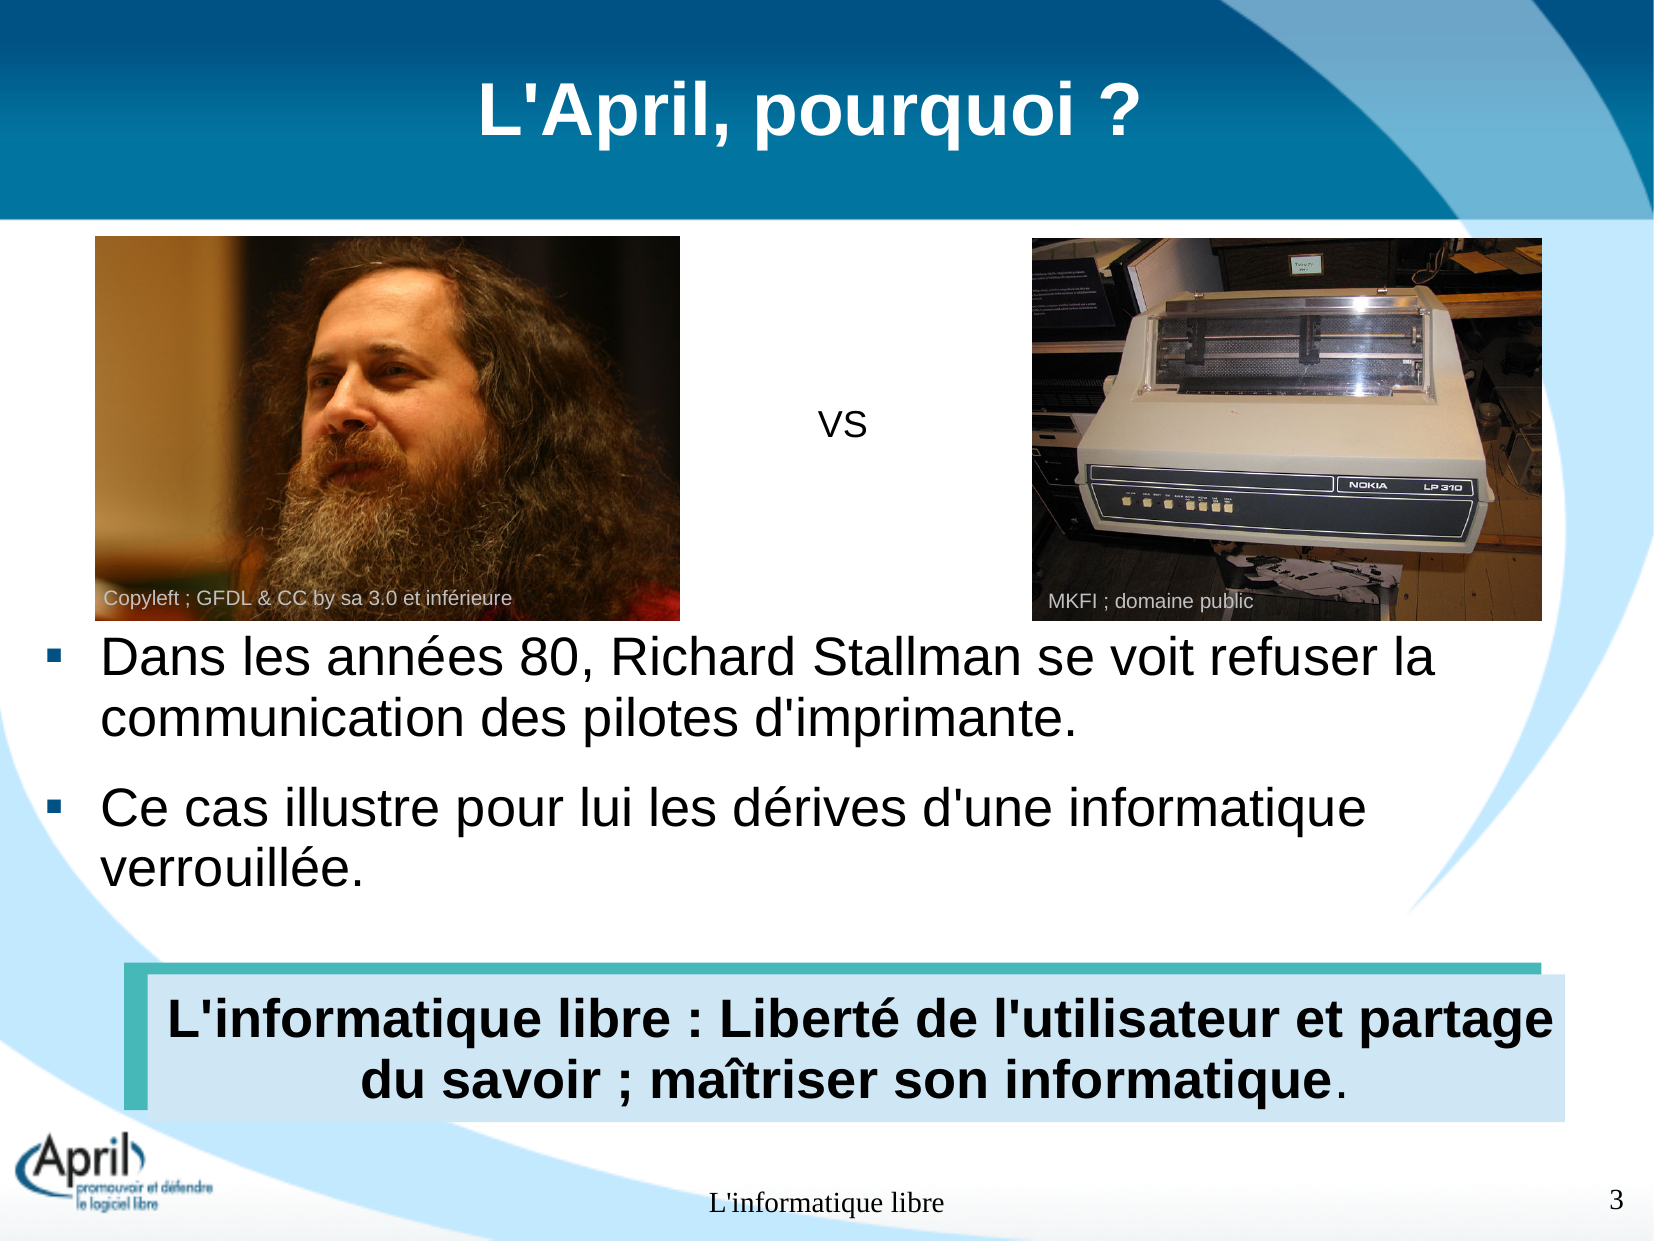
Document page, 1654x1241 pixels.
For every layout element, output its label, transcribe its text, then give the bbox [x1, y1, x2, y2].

text_box MKFI ; domaine public [1033, 582, 1472, 621]
title L'April, pourquoi ? [76, 5, 1565, 213]
text_box [147, 1112, 1565, 1123]
text_box Copyleft ; GFDL & CC by sa 3.0 et inférieure [88, 578, 650, 618]
list Dans les années 80, Richard Stallman se voit refuser la communication des pilotes d'imprimante. Ce cas illustre pour lui les dérives d'une informatique verrouillée. L'informatique libre : Liberté de l'utilisateur et partage du savoir ; maîtriser son informatique. [29, 626, 1625, 1112]
picture [0, 0, 1654, 1241]
text_box VS [803, 395, 883, 453]
